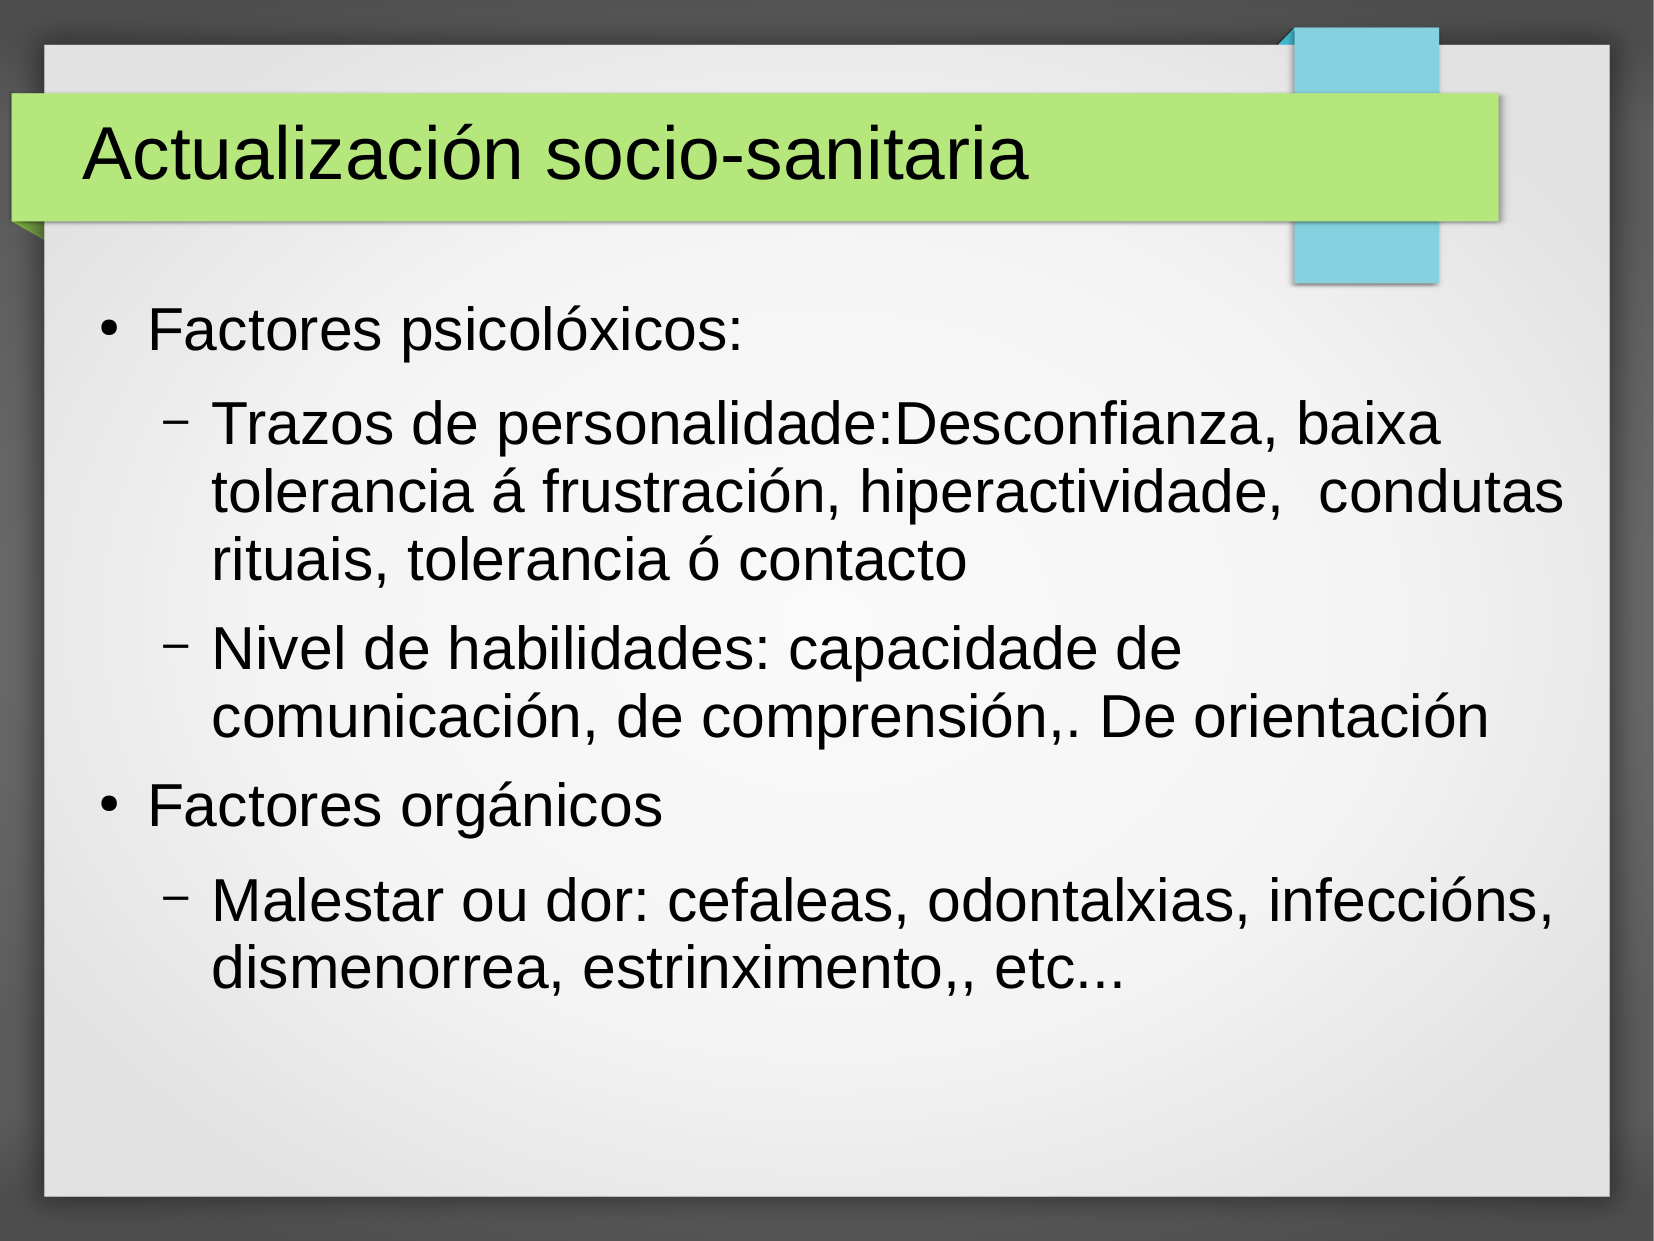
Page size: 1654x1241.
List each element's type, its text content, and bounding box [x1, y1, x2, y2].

list Factores psicolóxicos: Trazos de personalidade:Desconfianza, baixa tolerancia á frustración, hiperactividade, condutas rituais, tolerancia ó contacto Nivel de habilidades: capacidade de comunicación, de comprensión,. De orientación Factores orgánicos Malestar ou dor: cefaleas, odontalxias, infeccións, dismenorrea, estrinximento,, etc... [82, 295, 1571, 1015]
title Actualización socio-sanitaria [82, 94, 1264, 213]
picture [0, 0, 1654, 1241]
